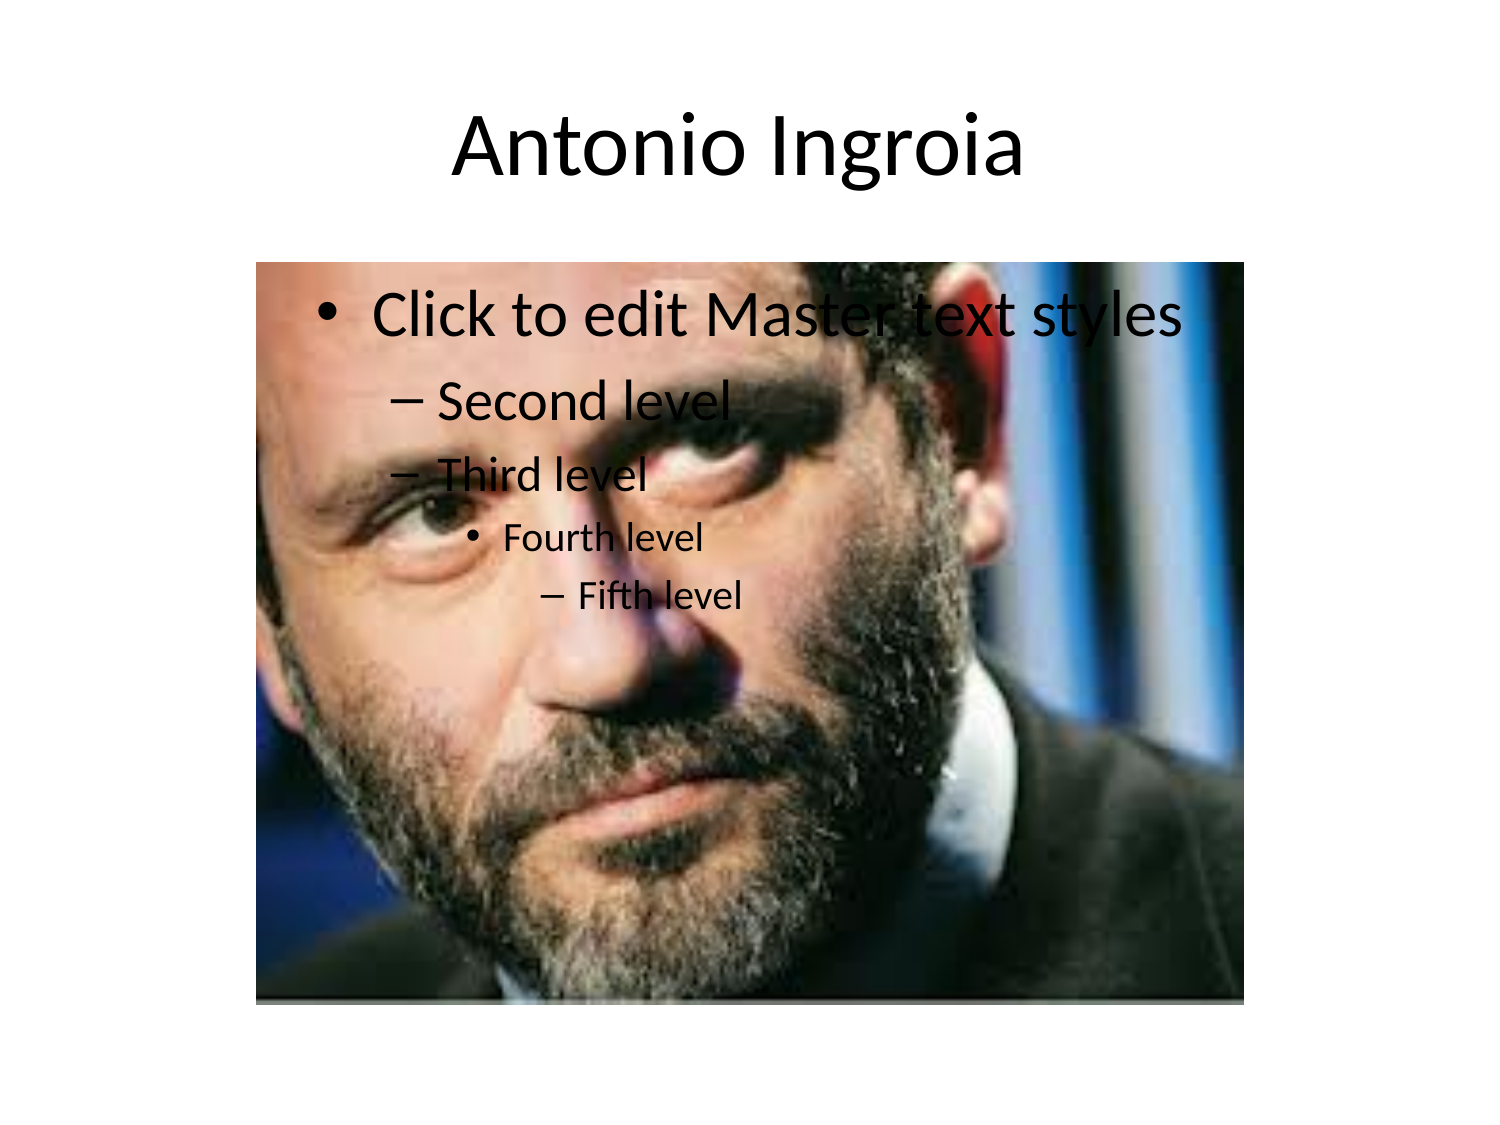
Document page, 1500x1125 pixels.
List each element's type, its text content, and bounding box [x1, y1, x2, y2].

title Antonio Ingroia [75, 45, 1425, 233]
picture [75, 262, 1425, 1005]
